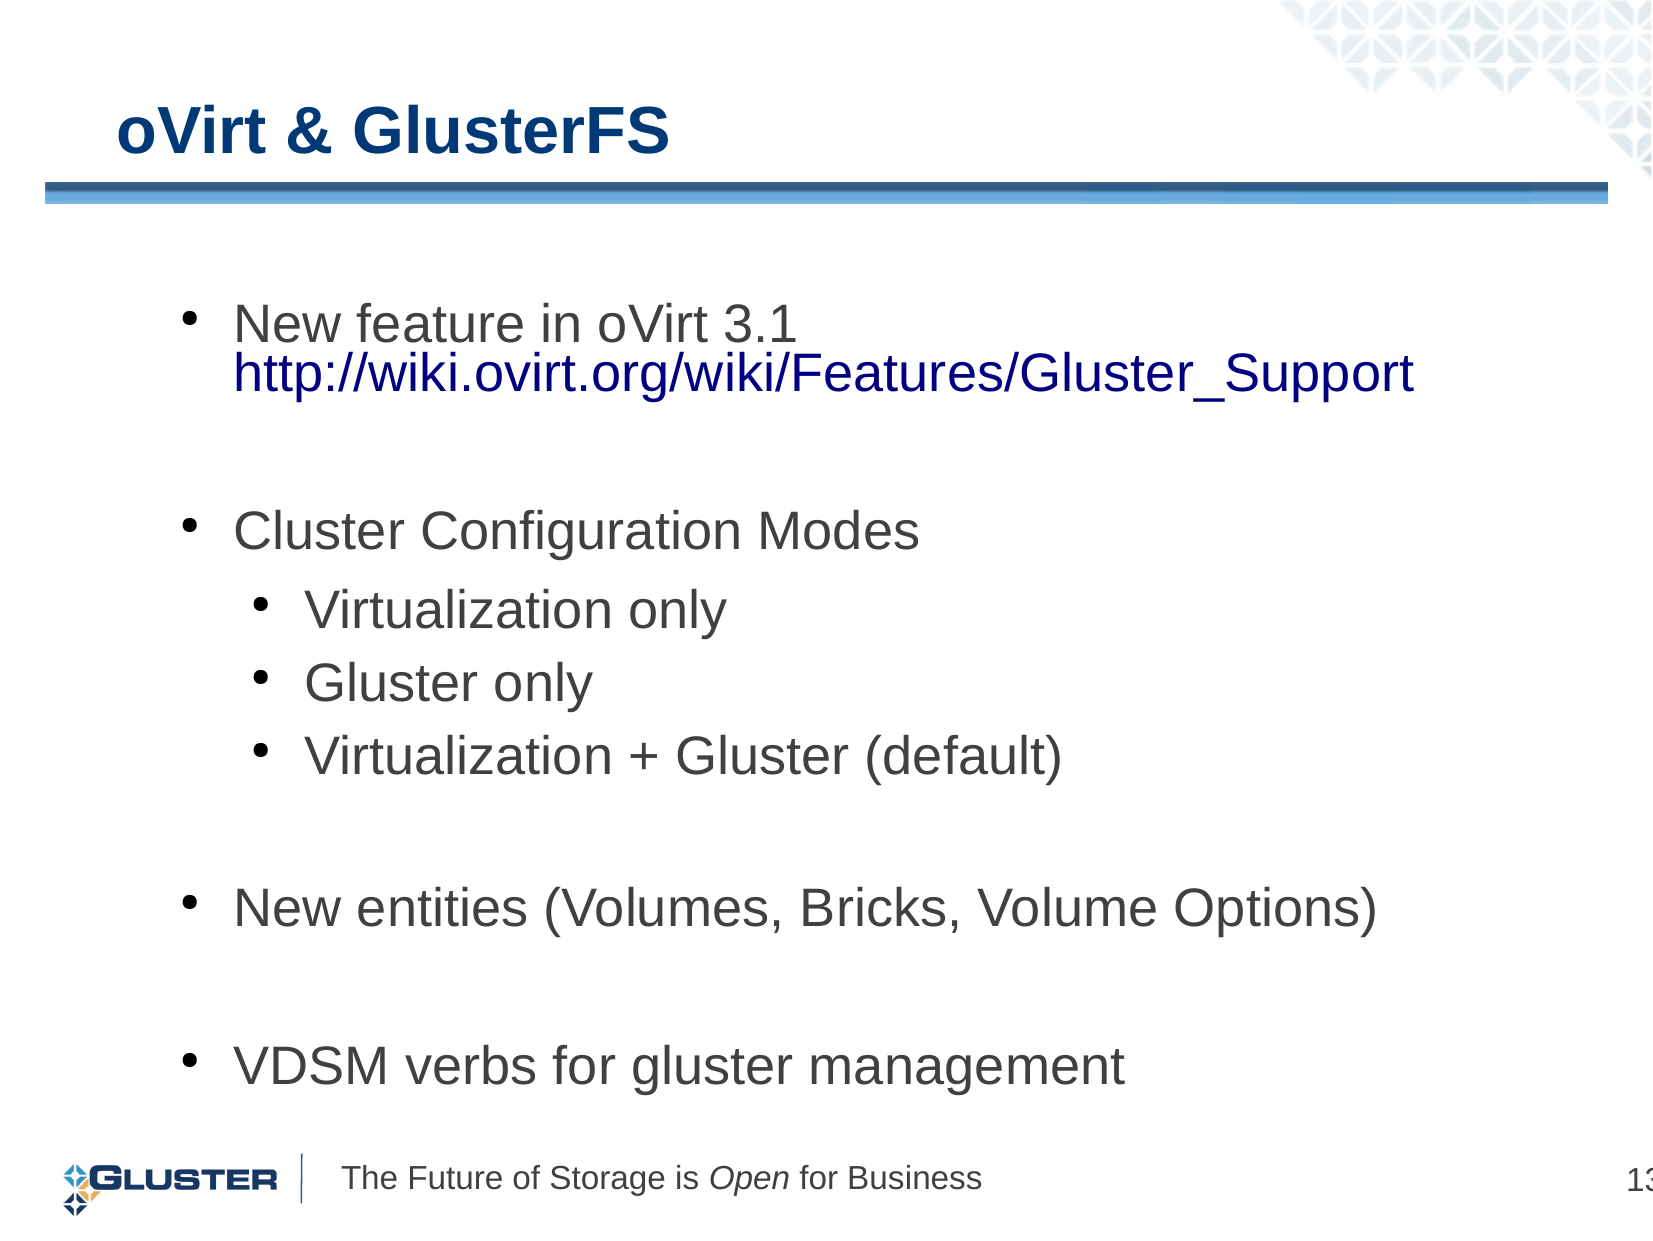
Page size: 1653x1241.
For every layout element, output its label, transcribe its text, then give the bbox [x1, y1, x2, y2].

picture [45, 182, 101, 204]
list New feature in oVirt 3.1 http://wiki.ovirt.org/wiki/Features/Gluster_Support Cluster Configuration Modes Virtualization only Gluster only Virtualization + Gluster (default) New entities (Volumes, Bricks, Volume Options) VDSM verbs for gluster management [147, 295, 1447, 1123]
picture [1265, 0, 1652, 204]
picture [38, 1145, 292, 1237]
title oVirt & GlusterFS [101, 45, 1527, 208]
